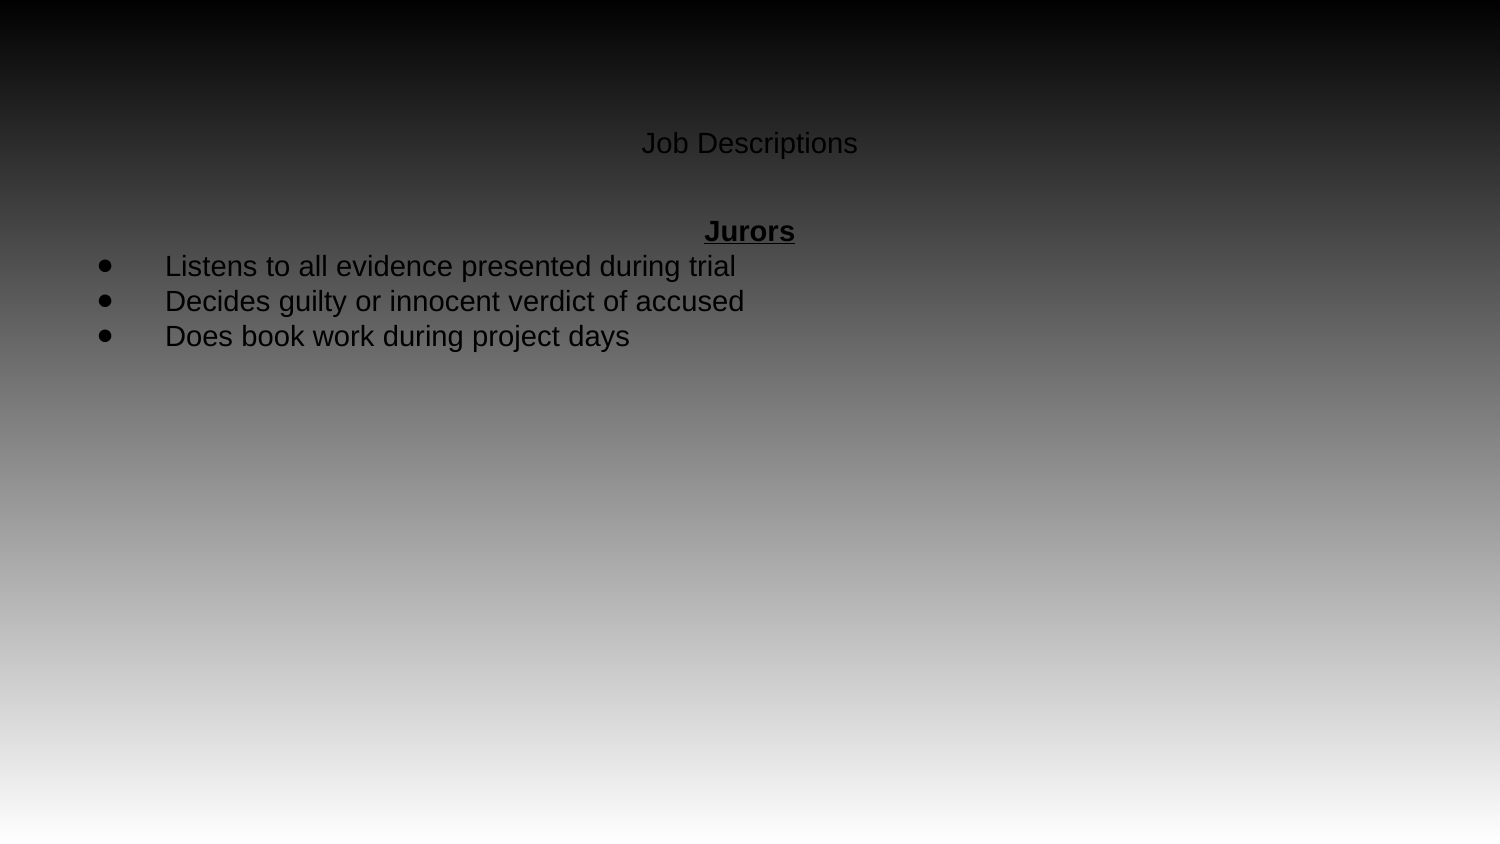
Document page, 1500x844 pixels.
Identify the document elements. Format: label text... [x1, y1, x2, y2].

list Jurors Listens to all evidence presented during trial Decides guilty or innocent verdict of accused Does book work during project days [75, 196, 1425, 808]
title Job Descriptions [75, 33, 1425, 175]
